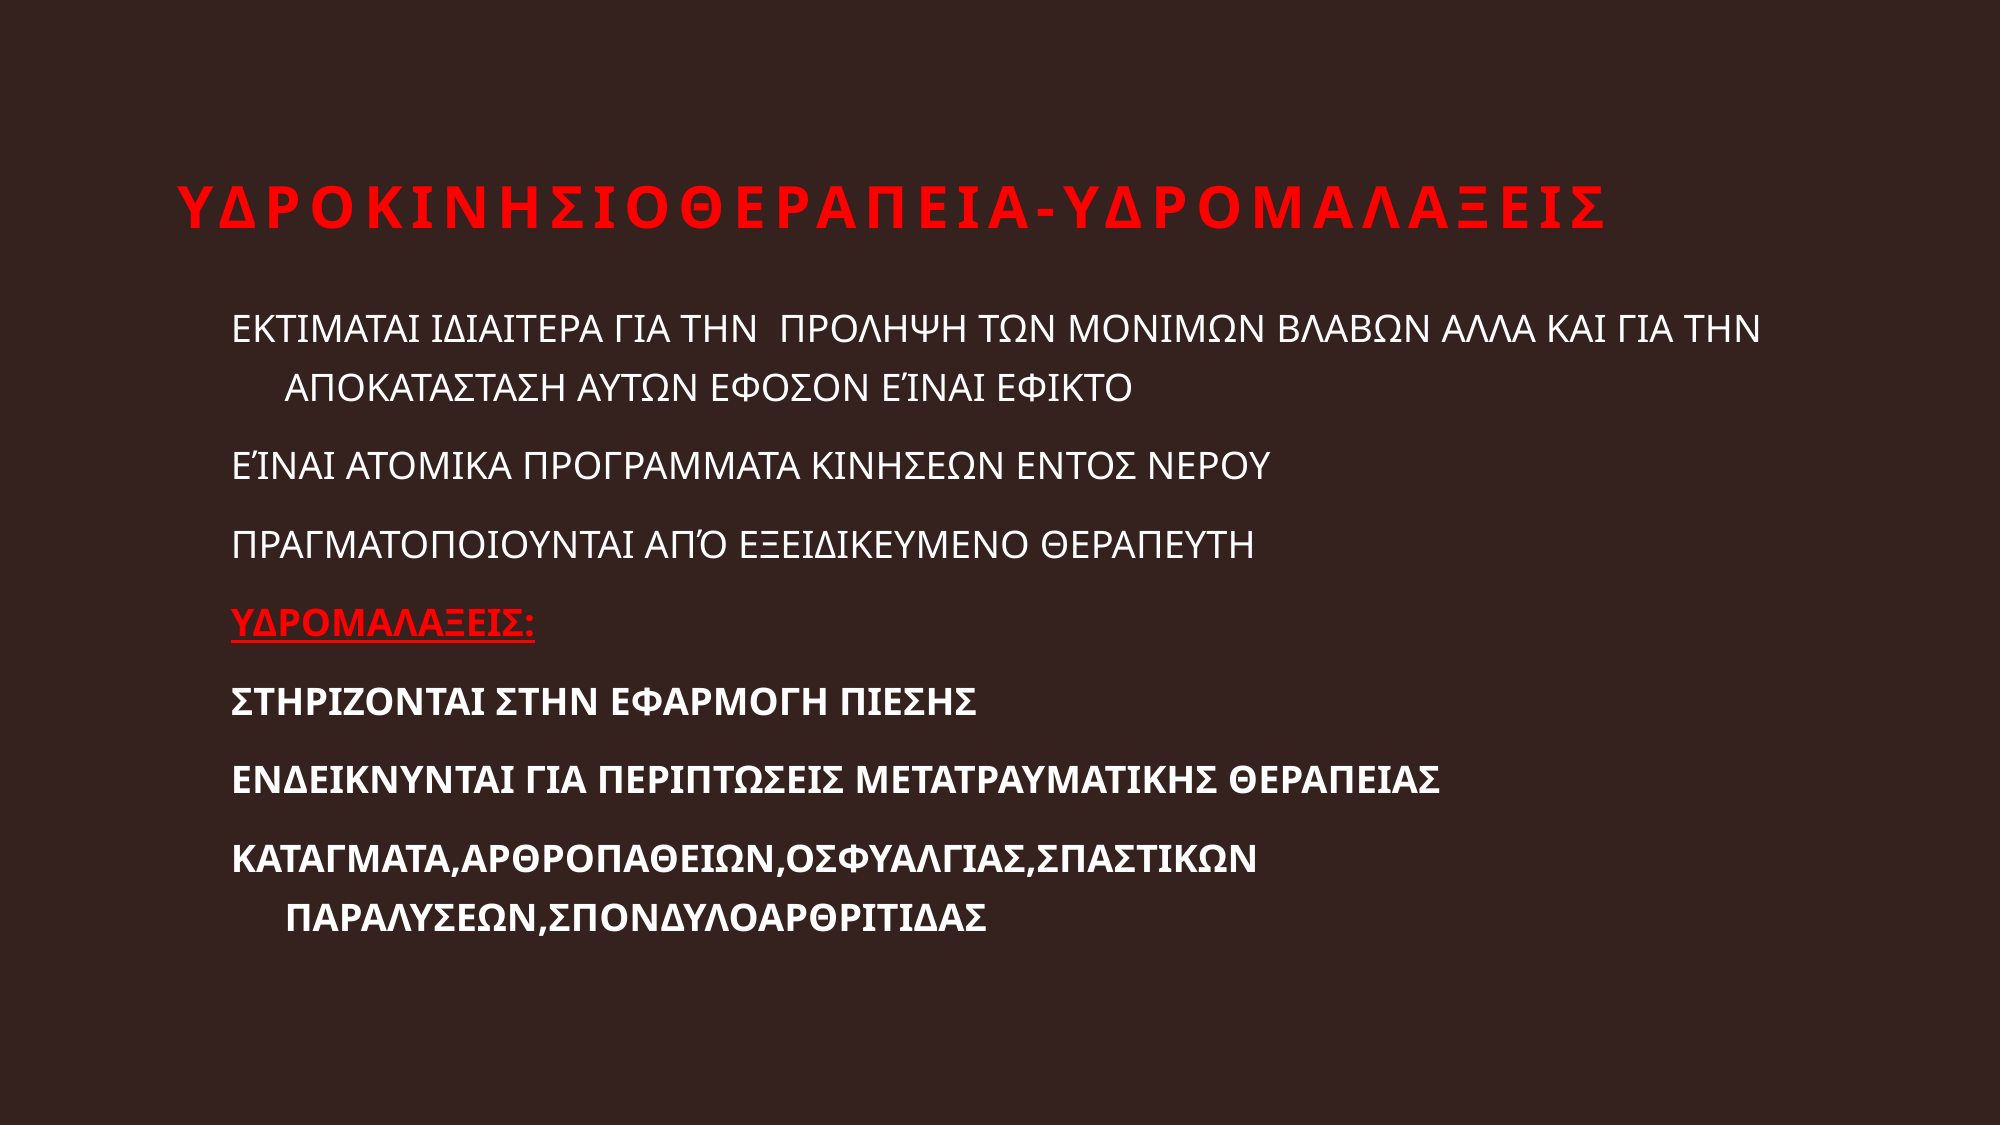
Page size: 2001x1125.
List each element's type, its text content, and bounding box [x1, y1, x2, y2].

list ΕΚΤΙΜΑΤΑΙ ΙΔΙΑΙΤΕΡΑ ΓΙΑ ΤΗΝ ΠΡΟΛΗΨΗ ΤΩΝ ΜΟΝΙΜΩΝ ΒΛΑΒΩΝ ΑΛΛΑ ΚΑΙ ΓΙΑ ΤΗΝ ΑΠΟΚΑΤΑΣΤΑΣΗ ΑΥΤΩΝ ΕΦΟΣΟΝ ΕΊΝΑΙ ΕΦΙΚΤΟ ΕΊΝΑΙ ΑΤΟΜΙΚΑ ΠΡΟΓΡΑΜΜΑΤΑ ΚΙΝΗΣΕΩΝ ΕΝΤΟΣ ΝΕΡΟΥ ΠΡΑΓΜΑΤΟΠΟΙΟΥΝΤΑΙ ΑΠΌ ΕΞΕΙΔΙΚΕΥΜΕΝΟ ΘΕΡΑΠΕΥΤΗ ΥΔΡΟΜΑΛΑΞΕΙΣ: ΣΤΗΡΙΖΟΝΤΑΙ ΣΤΗΝ ΕΦΑΡΜΟΓΗ ΠΙΕΣΗΣ ΕΝΔΕΙΚΝΥΝΤΑΙ ΓΙΑ ΠΕΡΙΠΤΩΣΕΙΣ ΜΕΤΑΤΡΑΥΜΑΤΙΚΗΣ ΘΕΡΑΠΕΙΑΣ ΚΑΤΑΓΜΑΤΑ,ΑΡΘΡΟΠΑΘΕΙΩΝ,ΟΣΦΥΑΛΓΙΑΣ,ΣΠΑΣΤΙΚΩΝ ΠΑΡΑΛΥΣΕΩΝ,ΣΠΟΝΔΥΛΟΑΡΘΡΙΤΙΔΑΣ [177, 293, 1822, 947]
title ΥΔΡΟΚΙΝΗΣΙΟΘΕΡΑΠΕΙΑ-ΥΔΡΟΜΑΛΑΞΕΙΣ [177, 165, 1822, 274]
